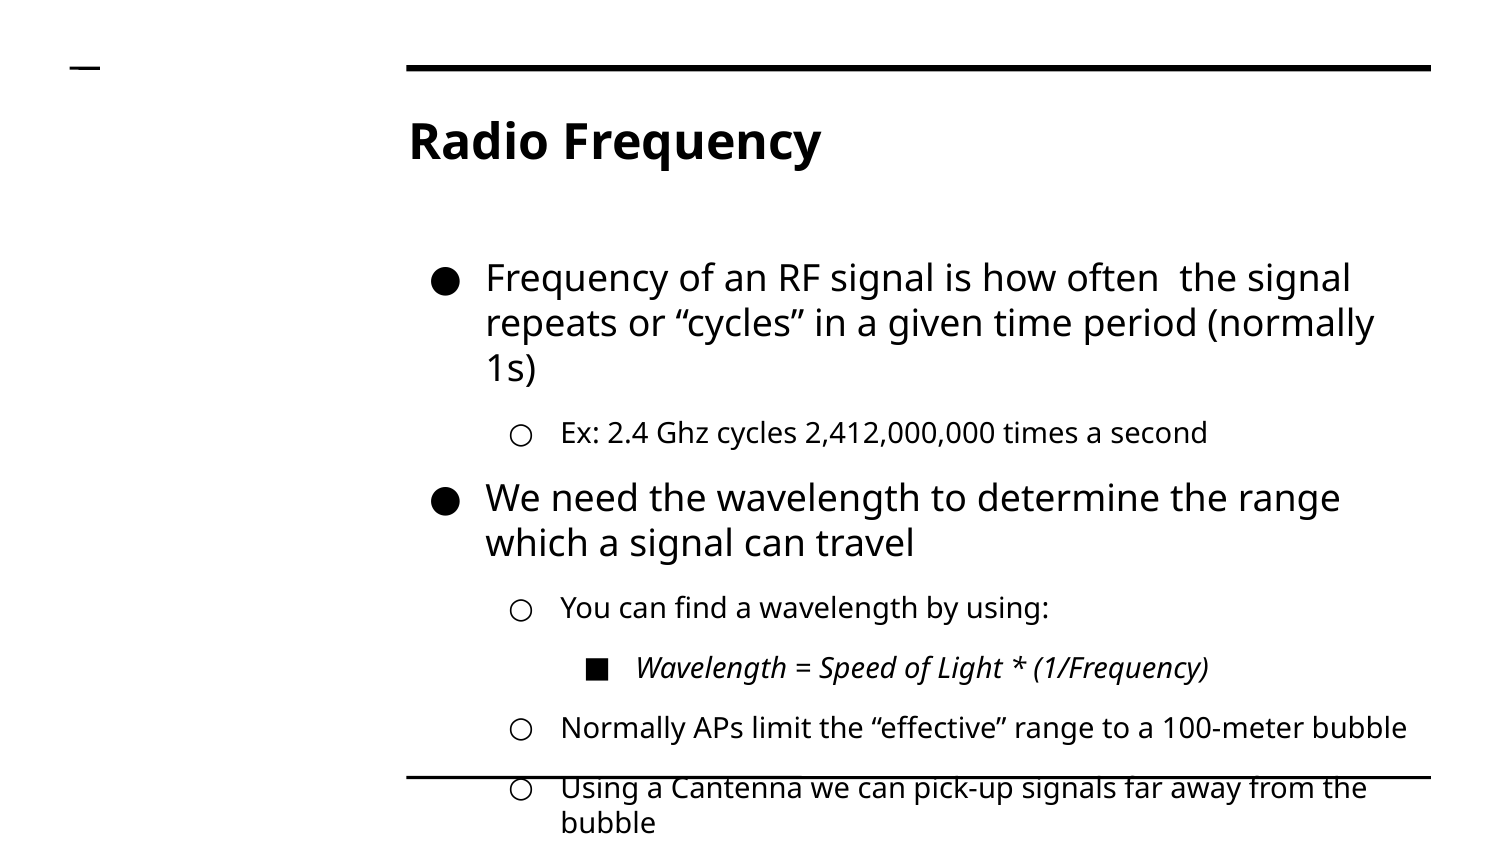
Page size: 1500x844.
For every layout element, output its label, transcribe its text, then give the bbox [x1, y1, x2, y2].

title Radio Frequency [393, 94, 1431, 228]
list Frequency of an RF signal is how often the signal repeats or “cycles” in a given time period (normally 1s) Ex: 2.4 Ghz cycles 2,412,000,000 times a second We need the wavelength to determine the range which a signal can travel You can find a wavelength by using: Wavelength = Speed of Light * (1/Frequency) Normally APs limit the “effective” range to a 100-meter bubble Using a Cantenna we can pick-up signals far away from the bubble [395, 239, 1433, 755]
